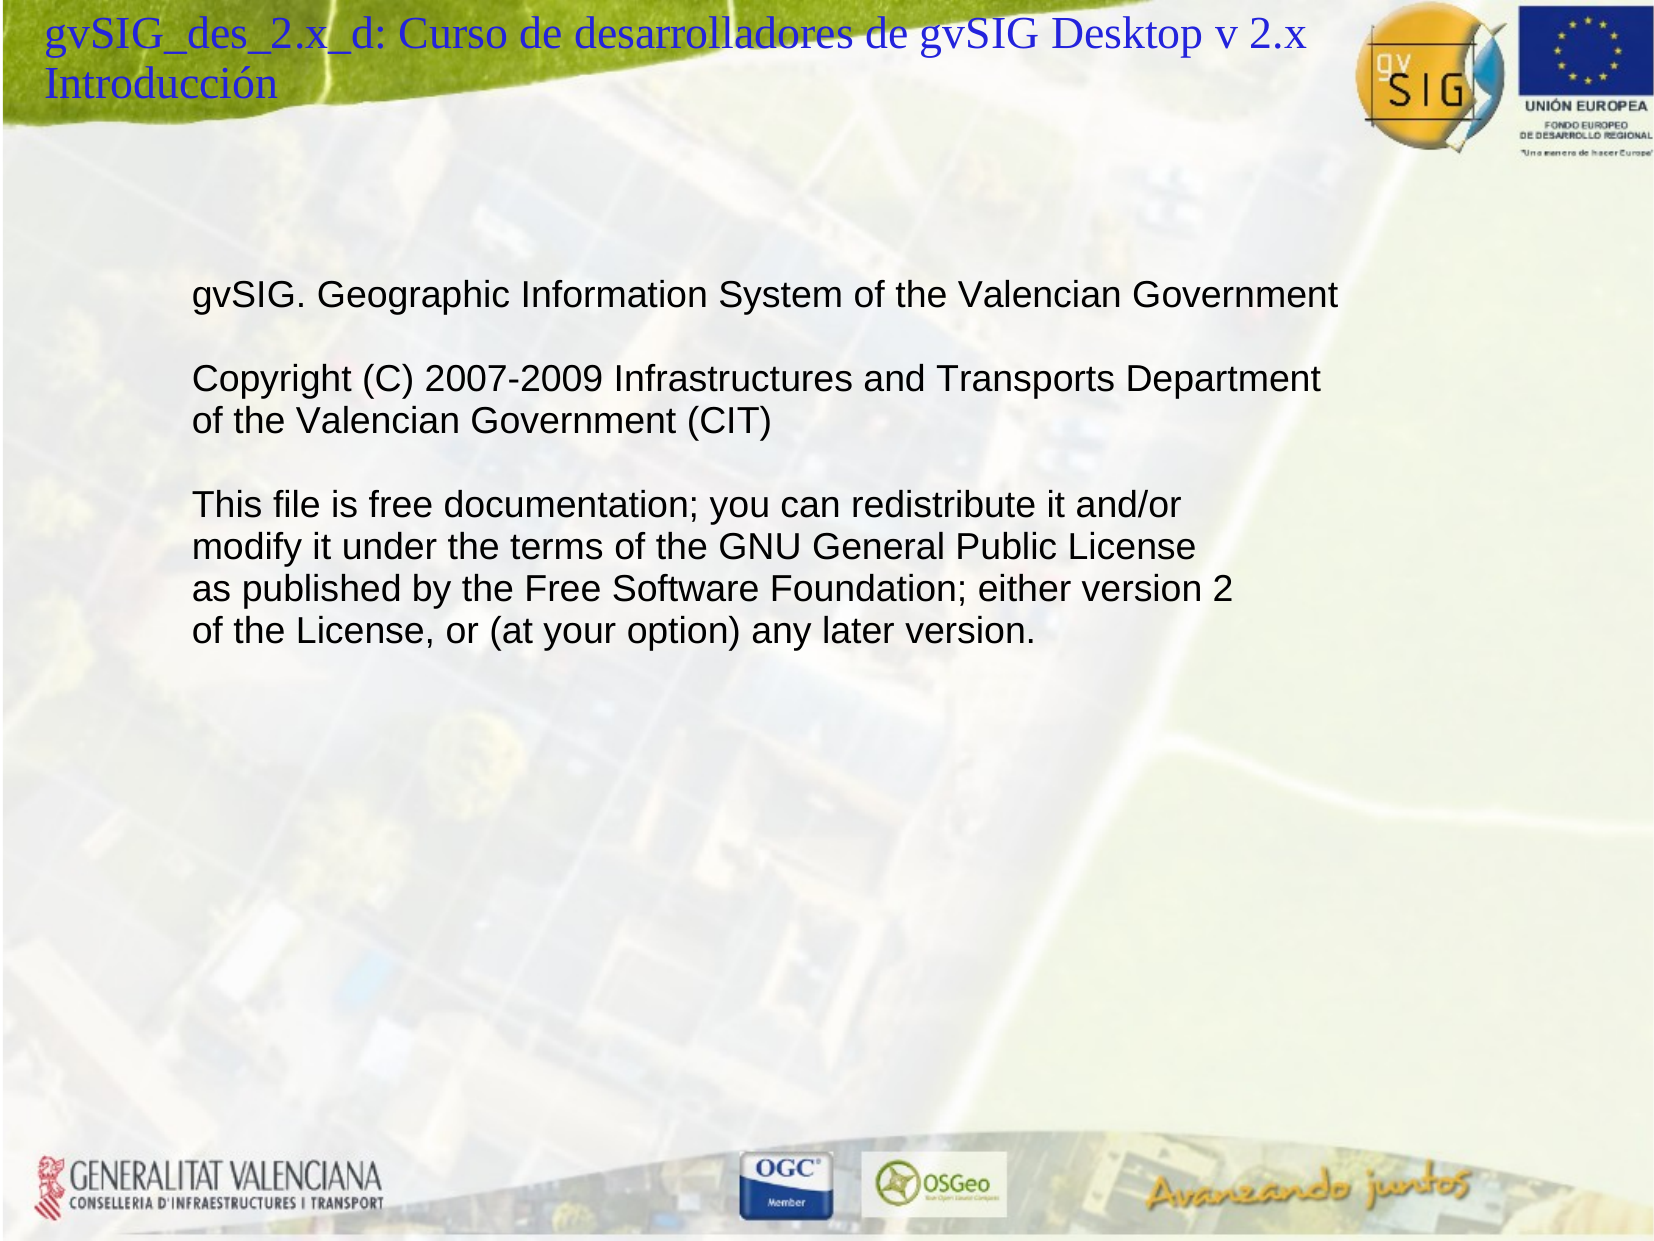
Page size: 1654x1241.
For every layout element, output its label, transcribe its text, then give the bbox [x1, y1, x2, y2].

text_box gvSIG. Geographic Information System of the Valencian Government Copyright (C) 2007-2009 Infrastructures and Transports Department of the Valencian Government (CIT) This file is free documentation; you can redistribute it and/or modify it under the terms of the GNU General Public License as published by the Free Software Foundation; either version 2 of the License, or (at your option) any later version. [177, 265, 1499, 768]
picture [2, 0, 1654, 1241]
